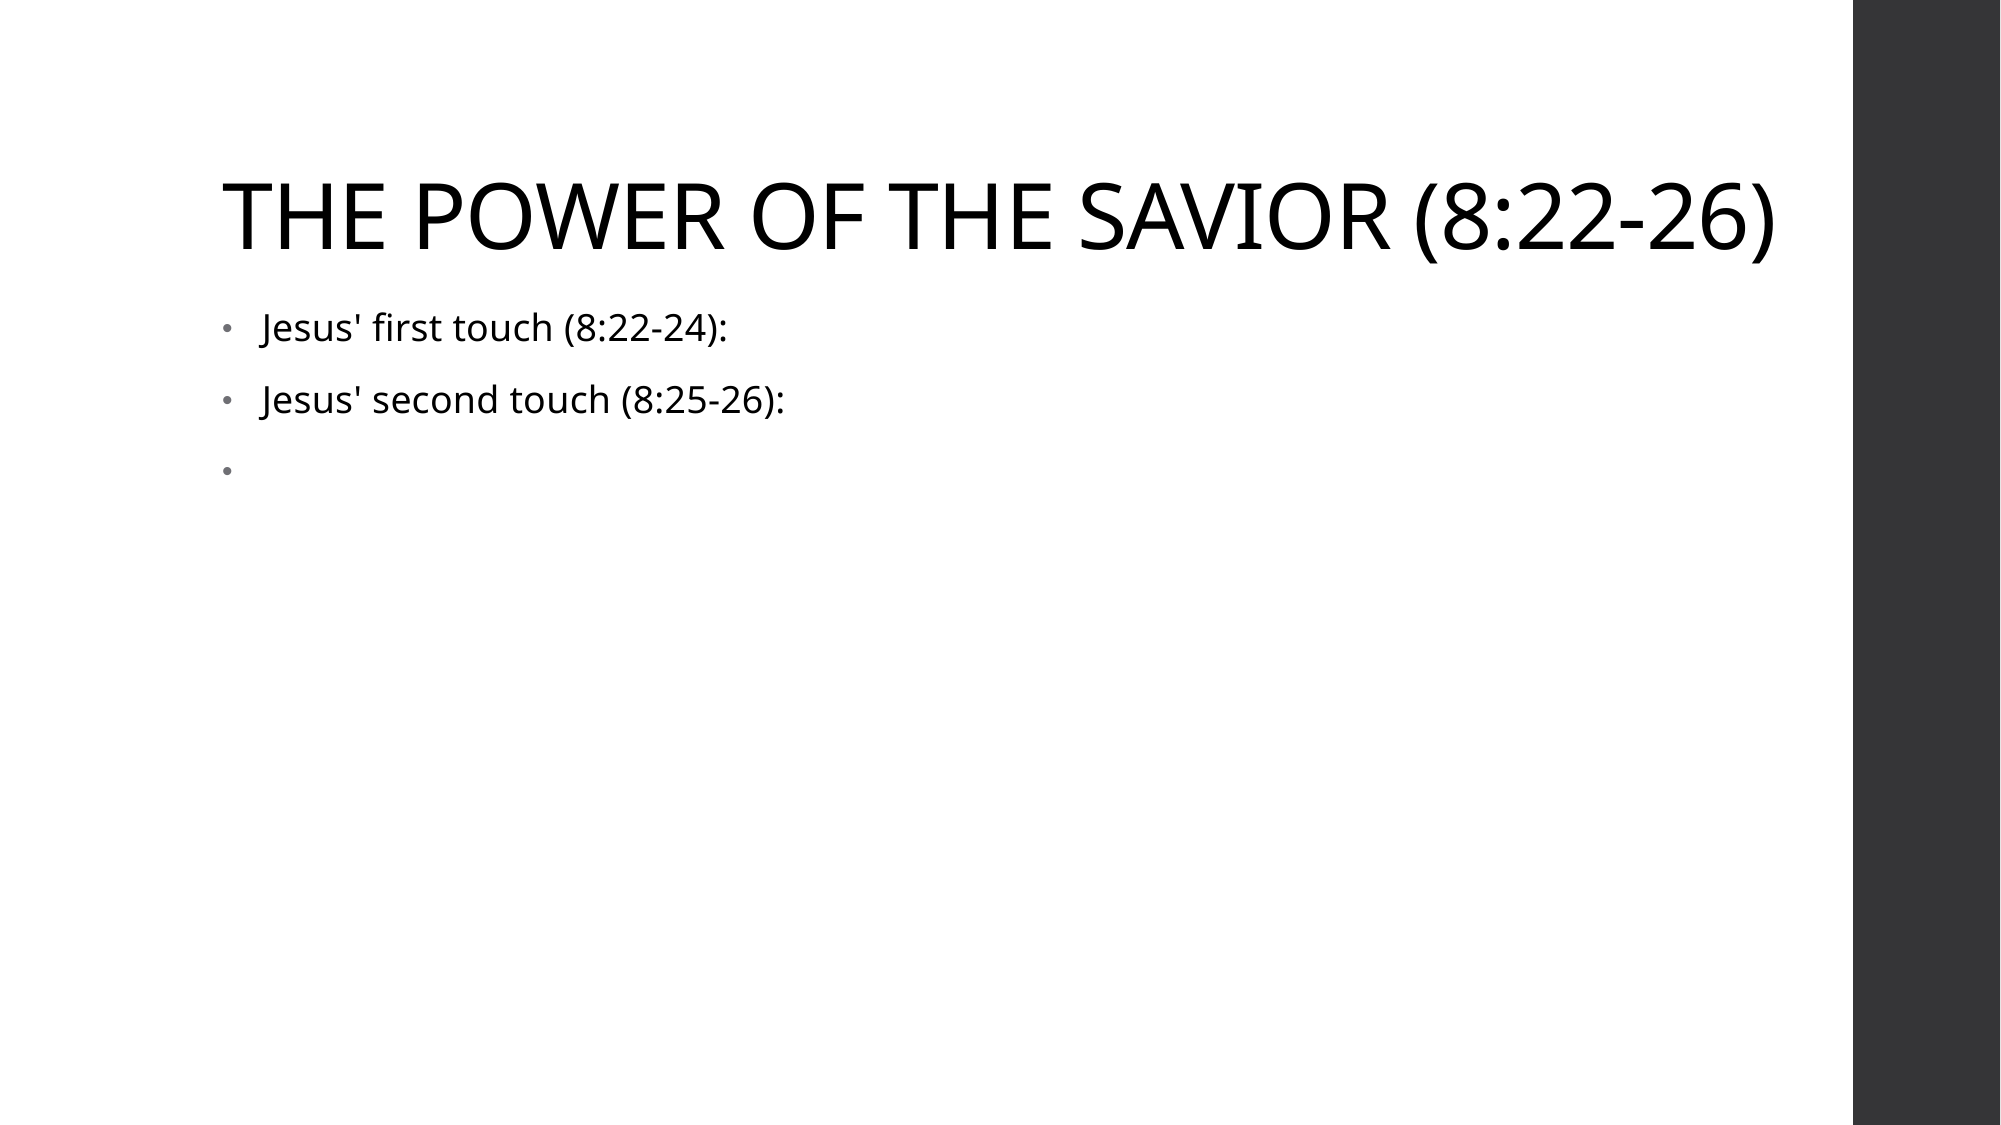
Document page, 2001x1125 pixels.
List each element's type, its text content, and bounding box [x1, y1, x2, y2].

list Jesus' first touch (8:22-24): Jesus' second touch (8:25-26): [206, 299, 1617, 1014]
title THE POWER OF THE SAVIOR (8:22-26) [206, 60, 1797, 278]
